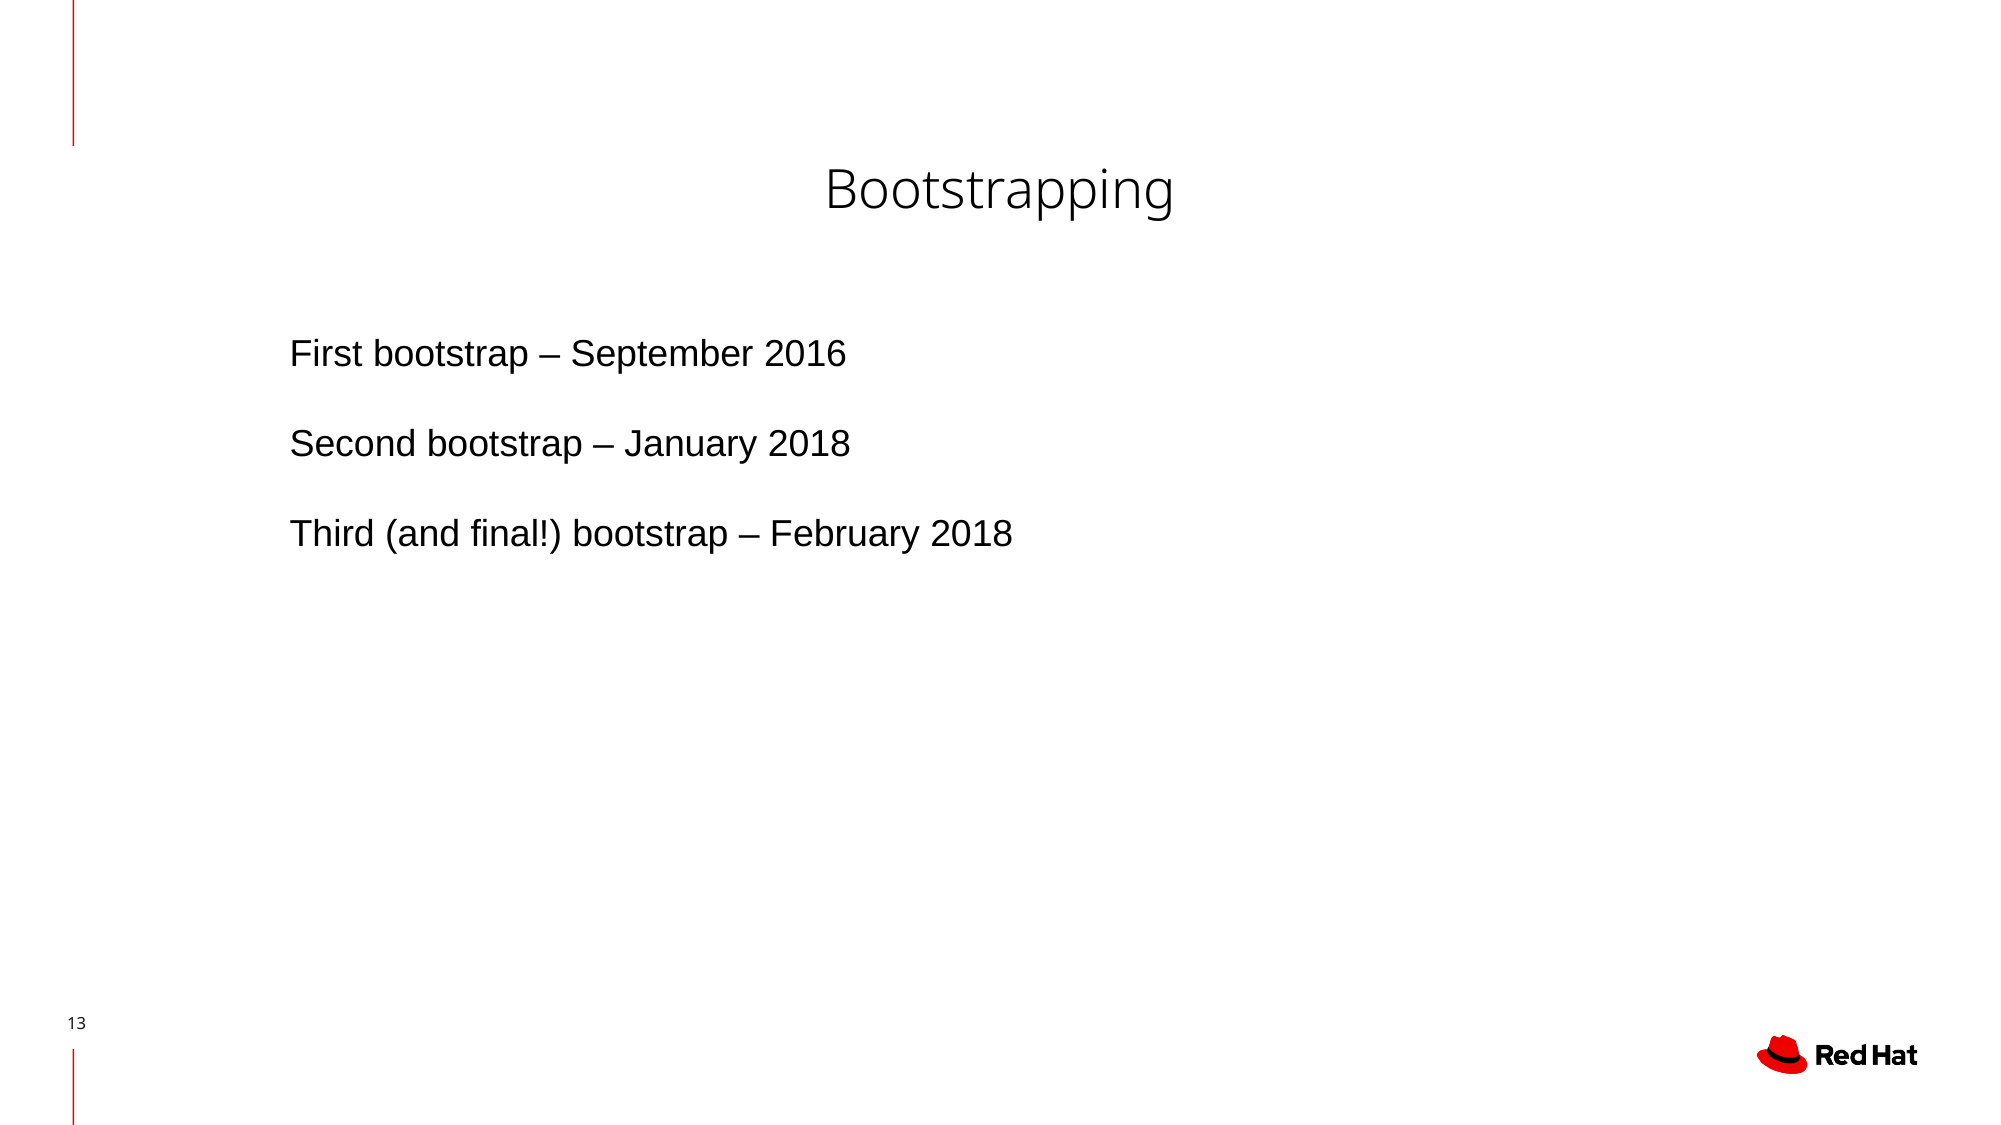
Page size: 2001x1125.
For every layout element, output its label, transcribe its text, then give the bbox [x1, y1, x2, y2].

text_box First bootstrap – September 2016 Second bootstrap – January 2018 Third (and final!) bootstrap – February 2018 [274, 321, 1925, 561]
title Bootstrapping [288, 154, 1714, 314]
picture [1757, 1035, 1918, 1074]
